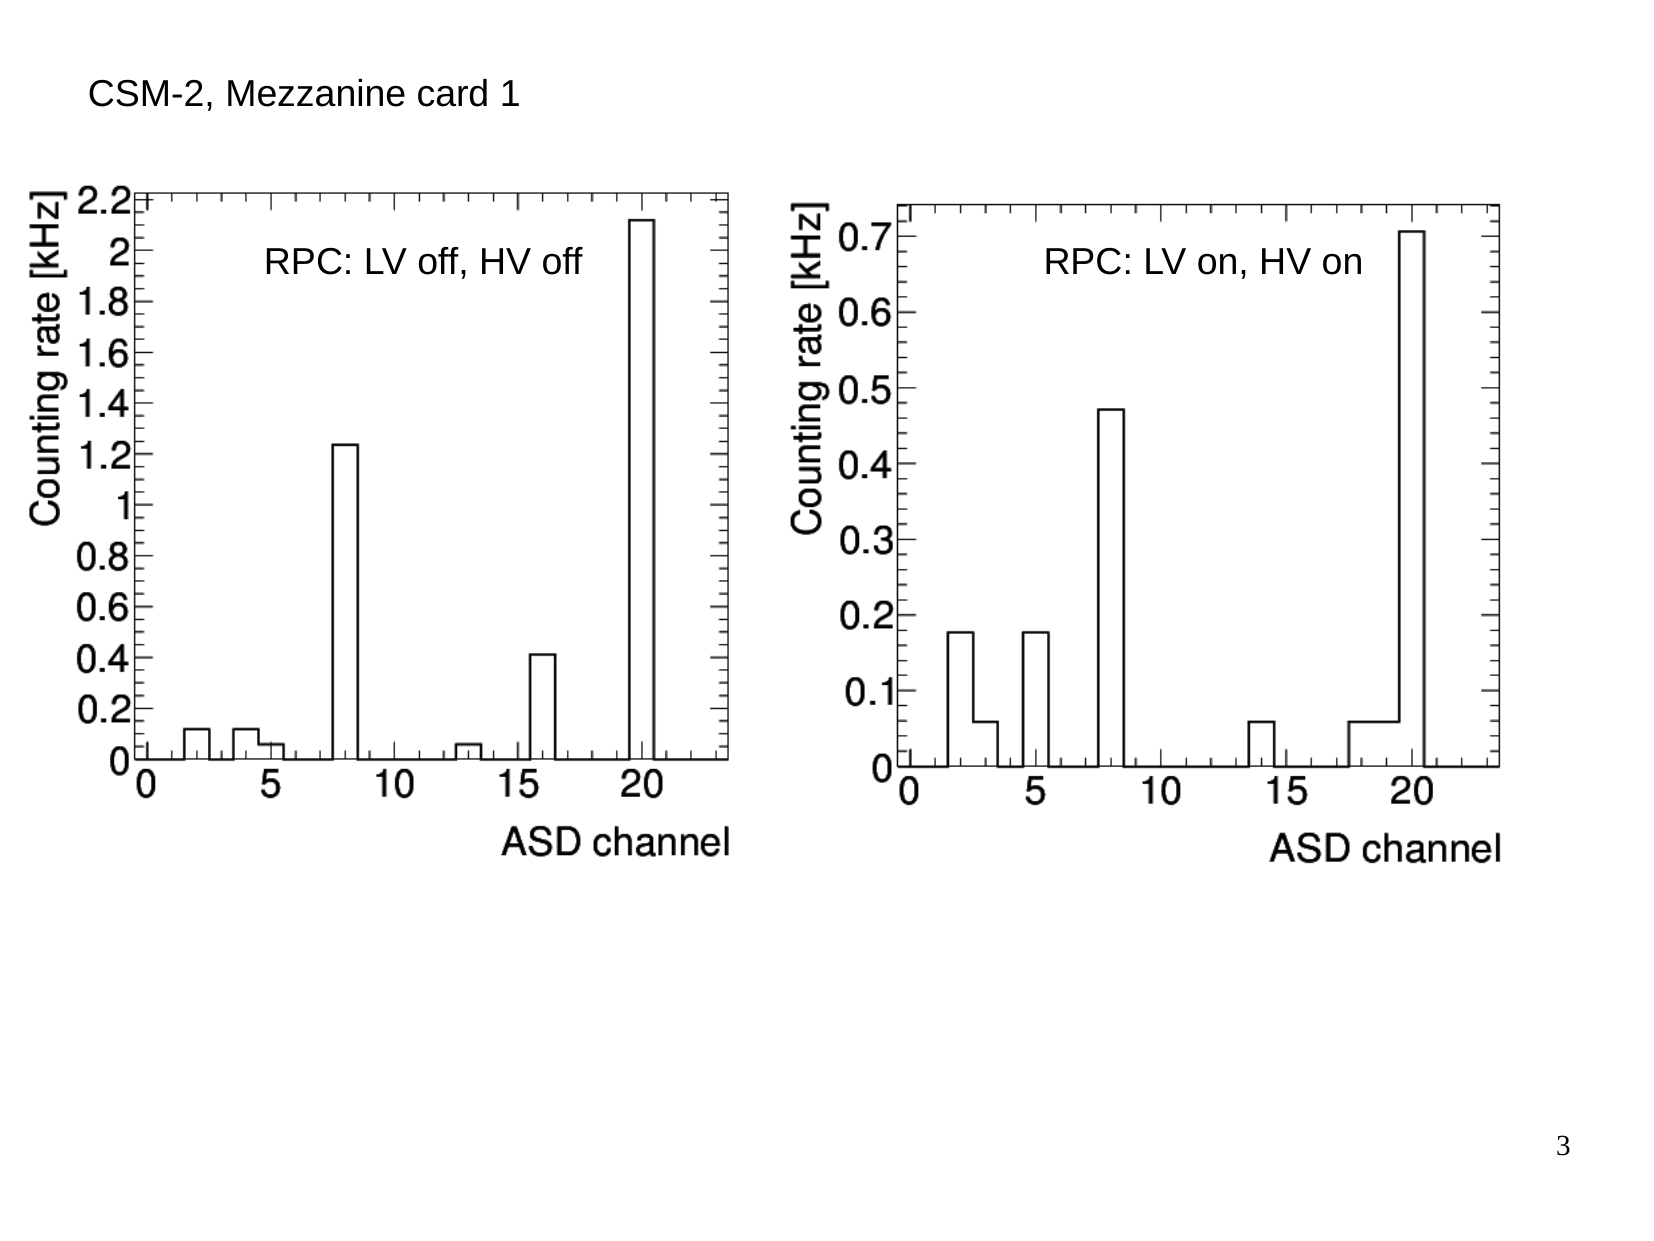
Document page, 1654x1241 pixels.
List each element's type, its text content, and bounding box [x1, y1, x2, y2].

text_box RPC: LV off, HV off [249, 233, 661, 291]
text_box CSM-2, Mezzanine card 1 [73, 65, 1512, 123]
picture [7, 170, 758, 870]
text_box RPC: LV on, HV on [1028, 233, 1441, 291]
picture [768, 183, 1519, 879]
